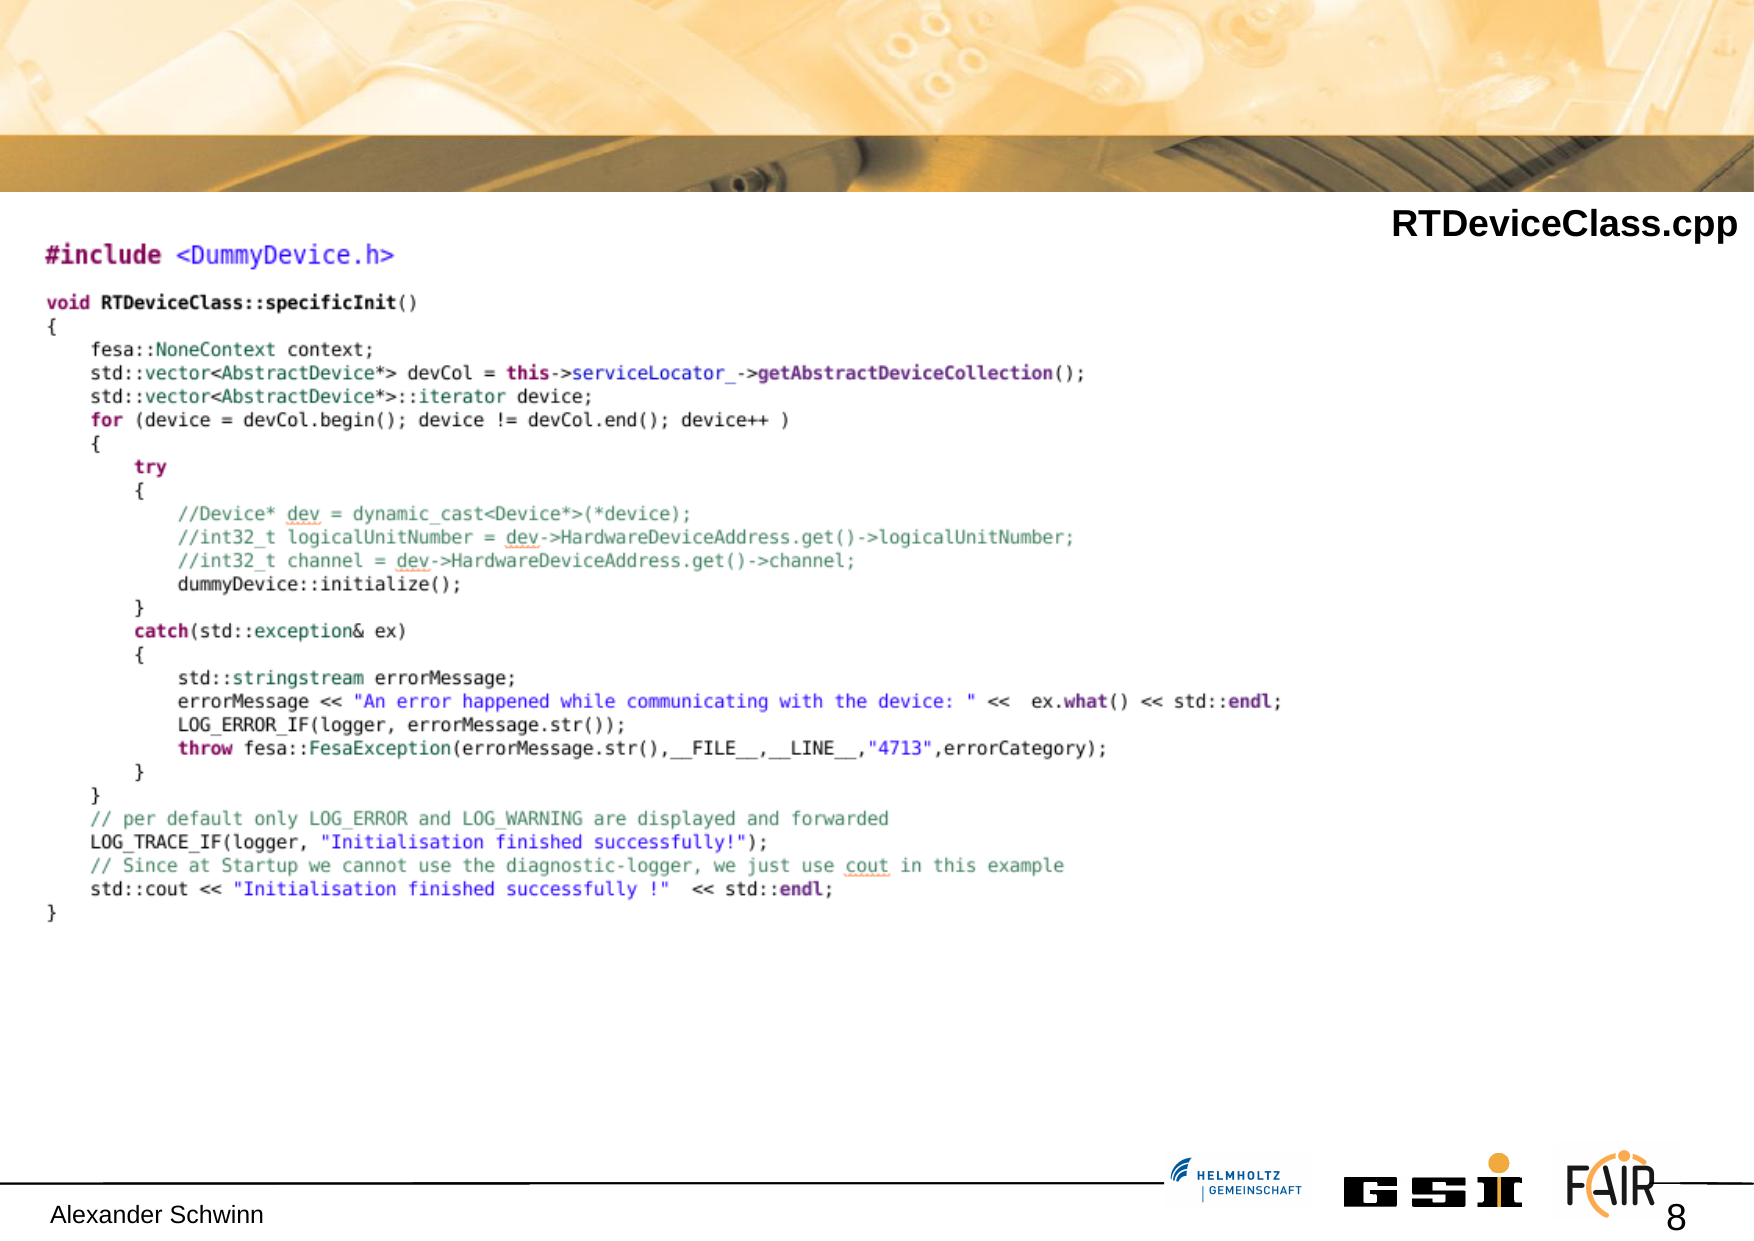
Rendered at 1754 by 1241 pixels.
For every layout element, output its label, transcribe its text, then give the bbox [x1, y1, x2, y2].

picture [45, 289, 1302, 931]
text_box RTDeviceClass.cpp [1376, 195, 1754, 252]
picture [1553, 1141, 1682, 1220]
picture [1344, 1153, 1522, 1207]
picture [0, 0, 1754, 193]
picture [1672, 1206, 1681, 1215]
picture [1164, 1153, 1310, 1208]
picture [42, 231, 633, 279]
